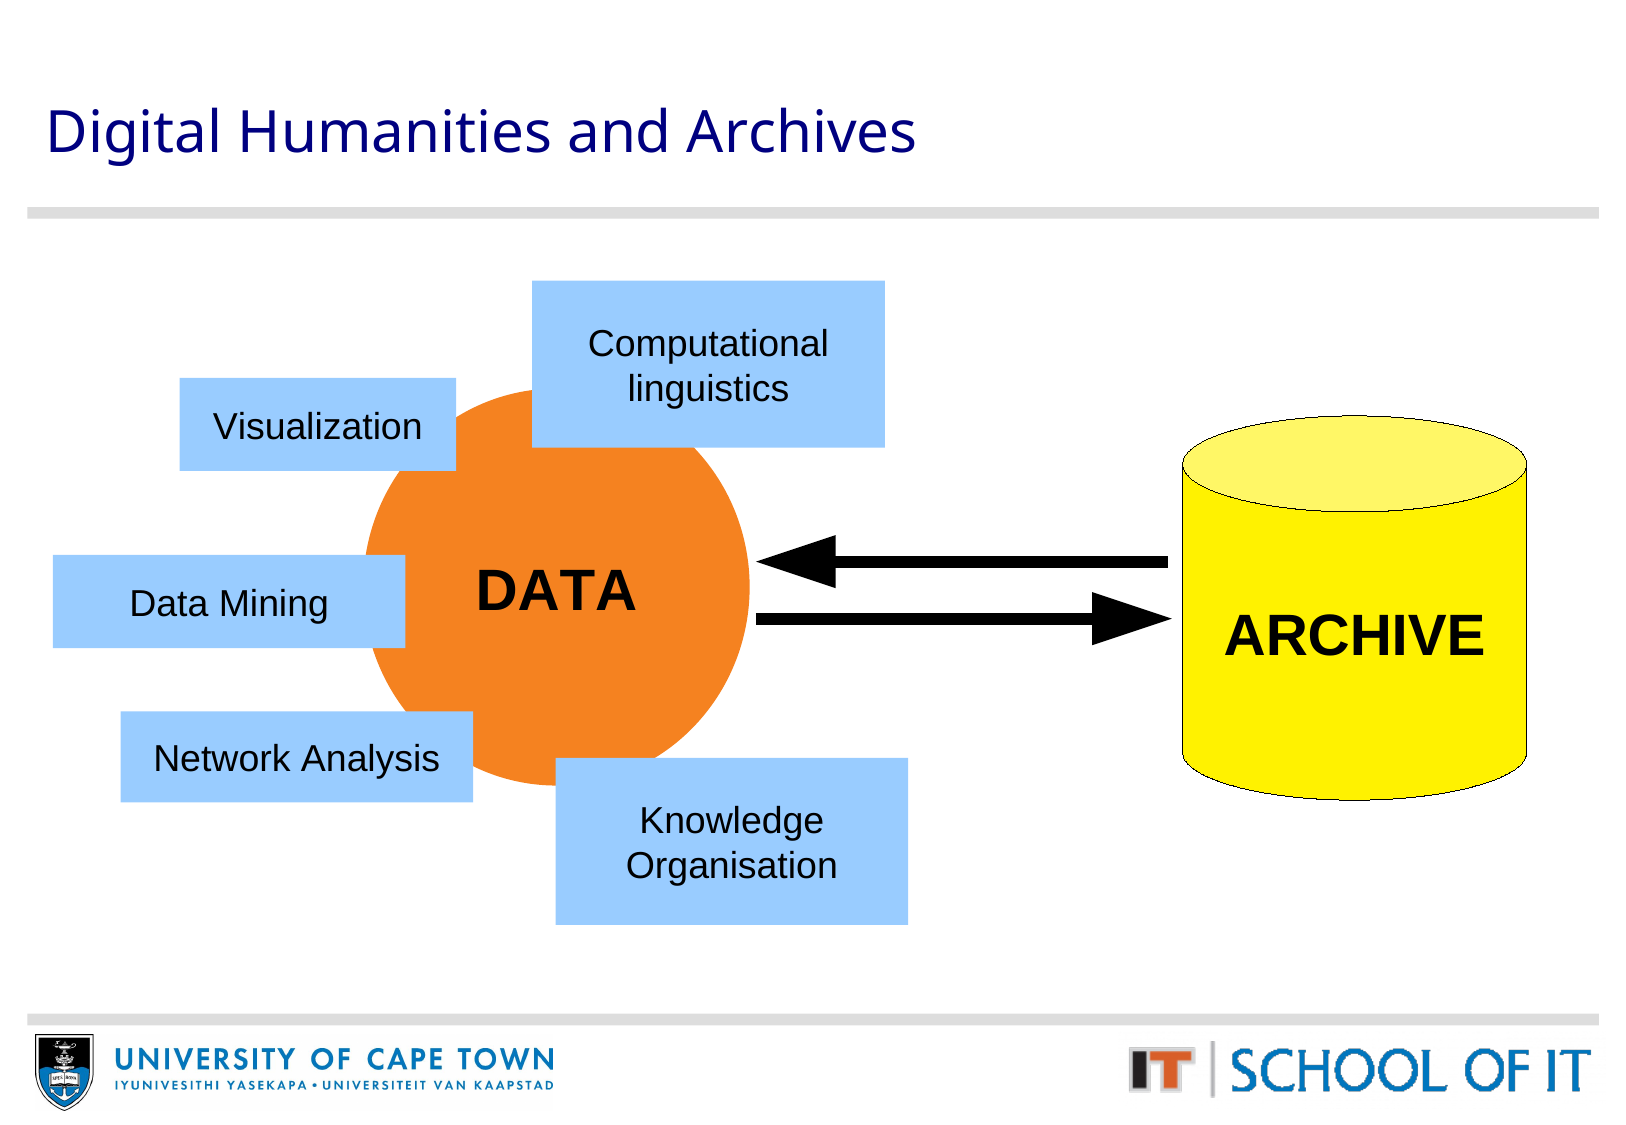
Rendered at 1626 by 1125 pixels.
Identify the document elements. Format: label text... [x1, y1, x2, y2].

text_box Computational linguistics [532, 280, 885, 448]
text_box ARCHIVE [1182, 467, 1527, 801]
picture [1118, 1030, 1606, 1109]
text_box Network Analysis [120, 711, 474, 803]
title Digital Humanities and Archives [45, 66, 1583, 194]
text_box Data Mining [52, 554, 406, 649]
text_box Knowledge Organisation [555, 757, 909, 925]
text_box DATA [365, 390, 750, 786]
text_box Visualization [179, 377, 457, 471]
picture [35, 1034, 553, 1111]
